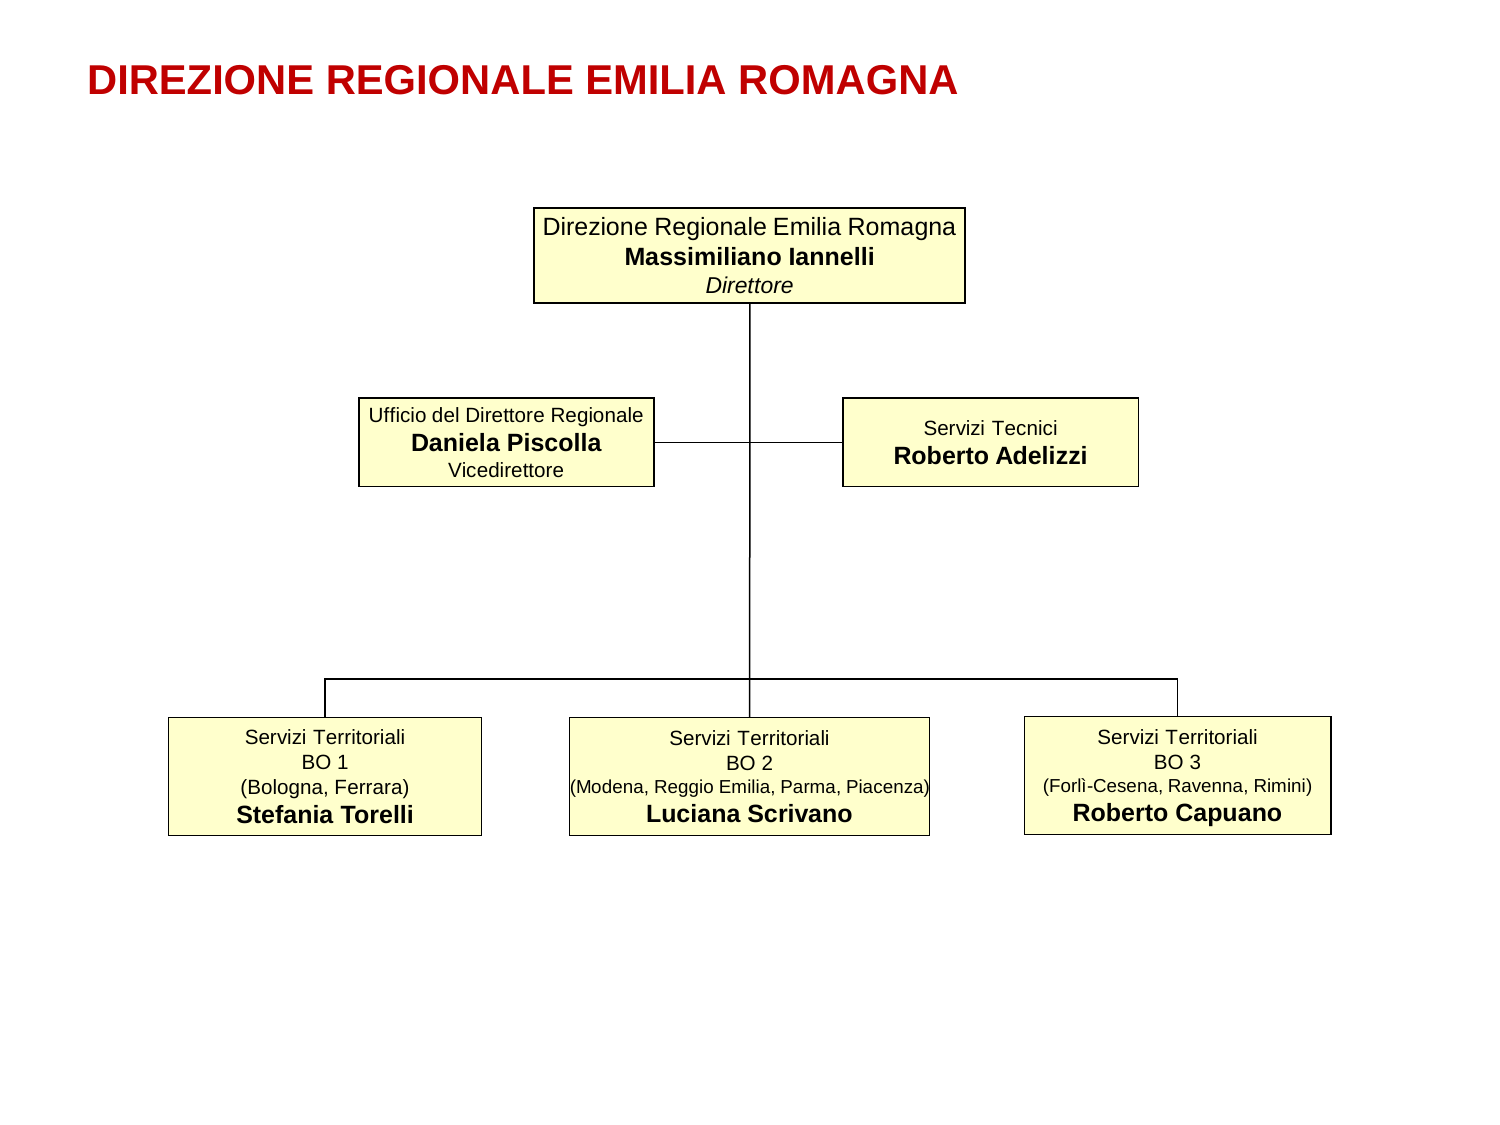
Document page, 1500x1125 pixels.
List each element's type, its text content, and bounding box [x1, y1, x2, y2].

picture [167, 203, 1332, 844]
title DIREZIONE REGIONALE EMILIA ROMAGNA [72, 45, 1462, 128]
